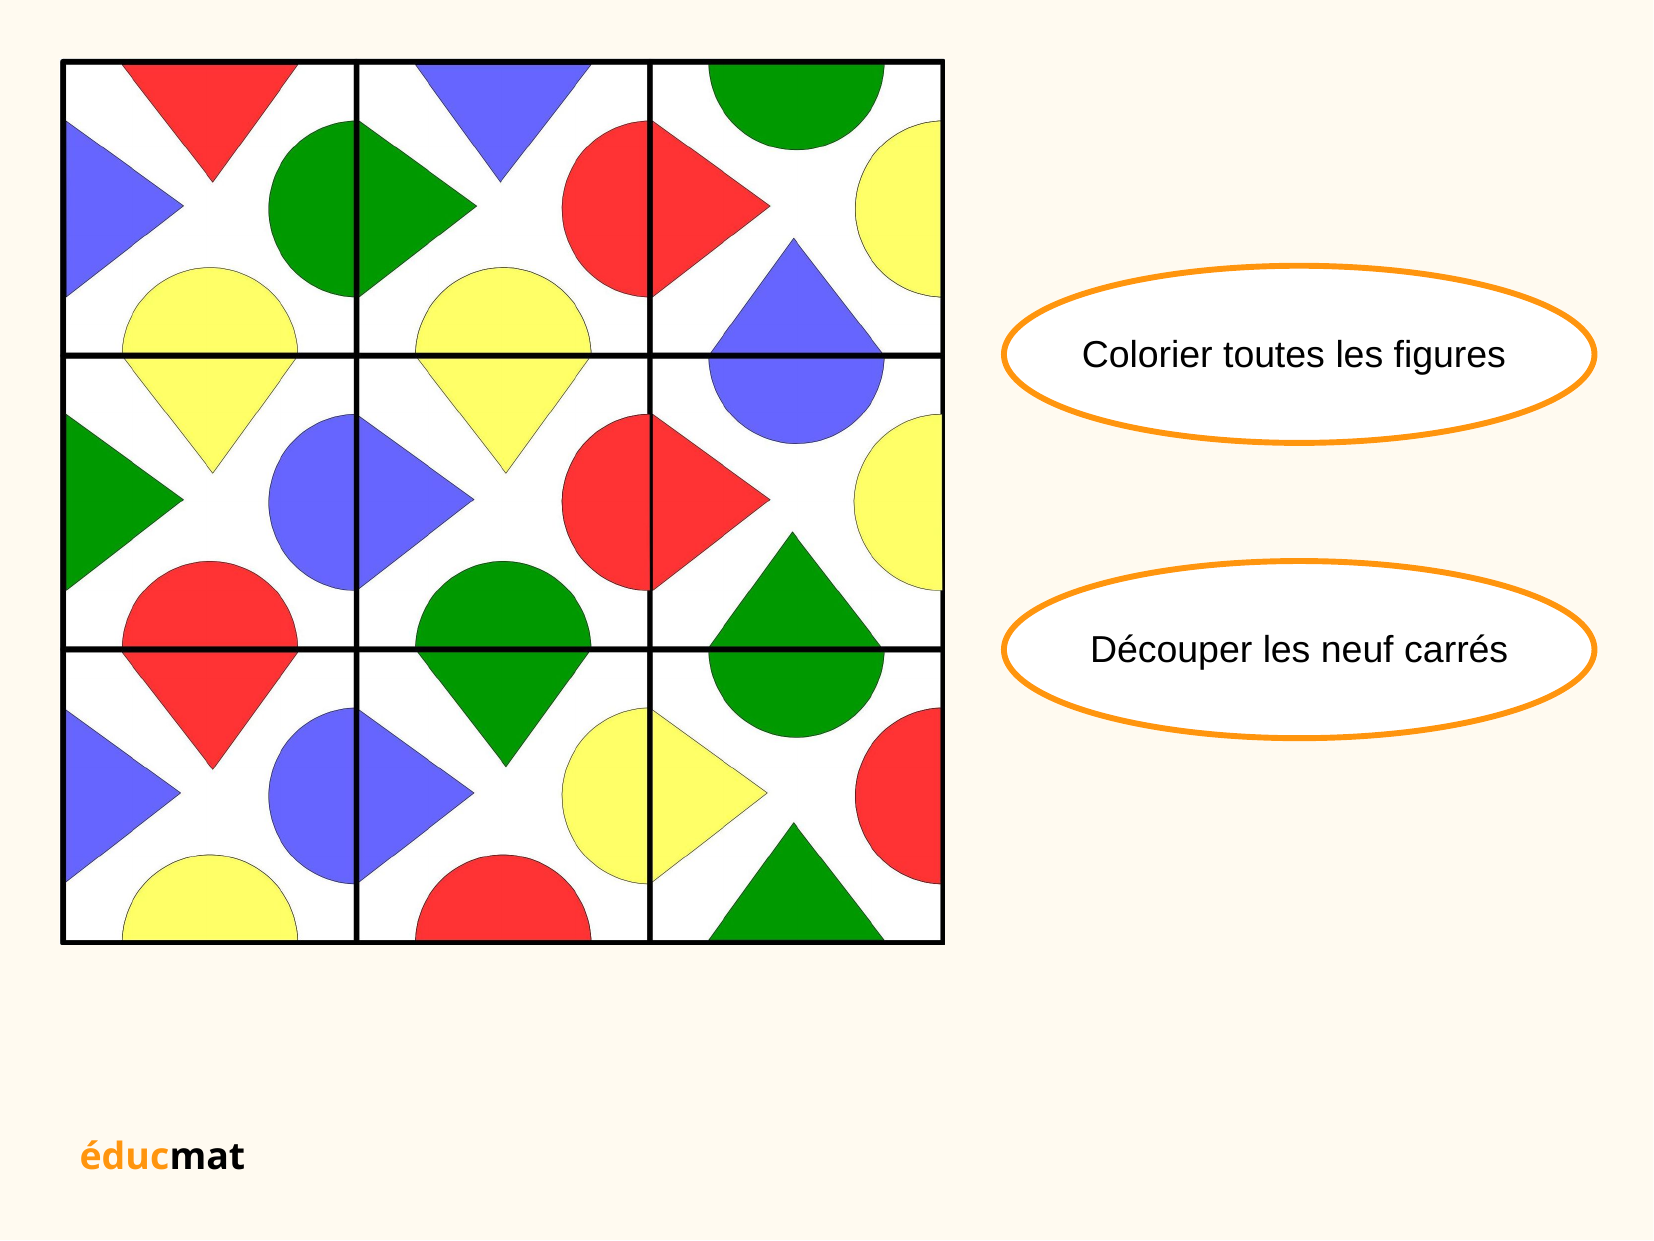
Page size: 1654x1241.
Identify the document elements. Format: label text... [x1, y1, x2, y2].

text_box éducmat [59, 1122, 266, 1183]
text_box Découper les neuf carrés [1003, 561, 1595, 739]
picture [59, 58, 945, 945]
text_box Colorier toutes les figures [1003, 265, 1595, 443]
